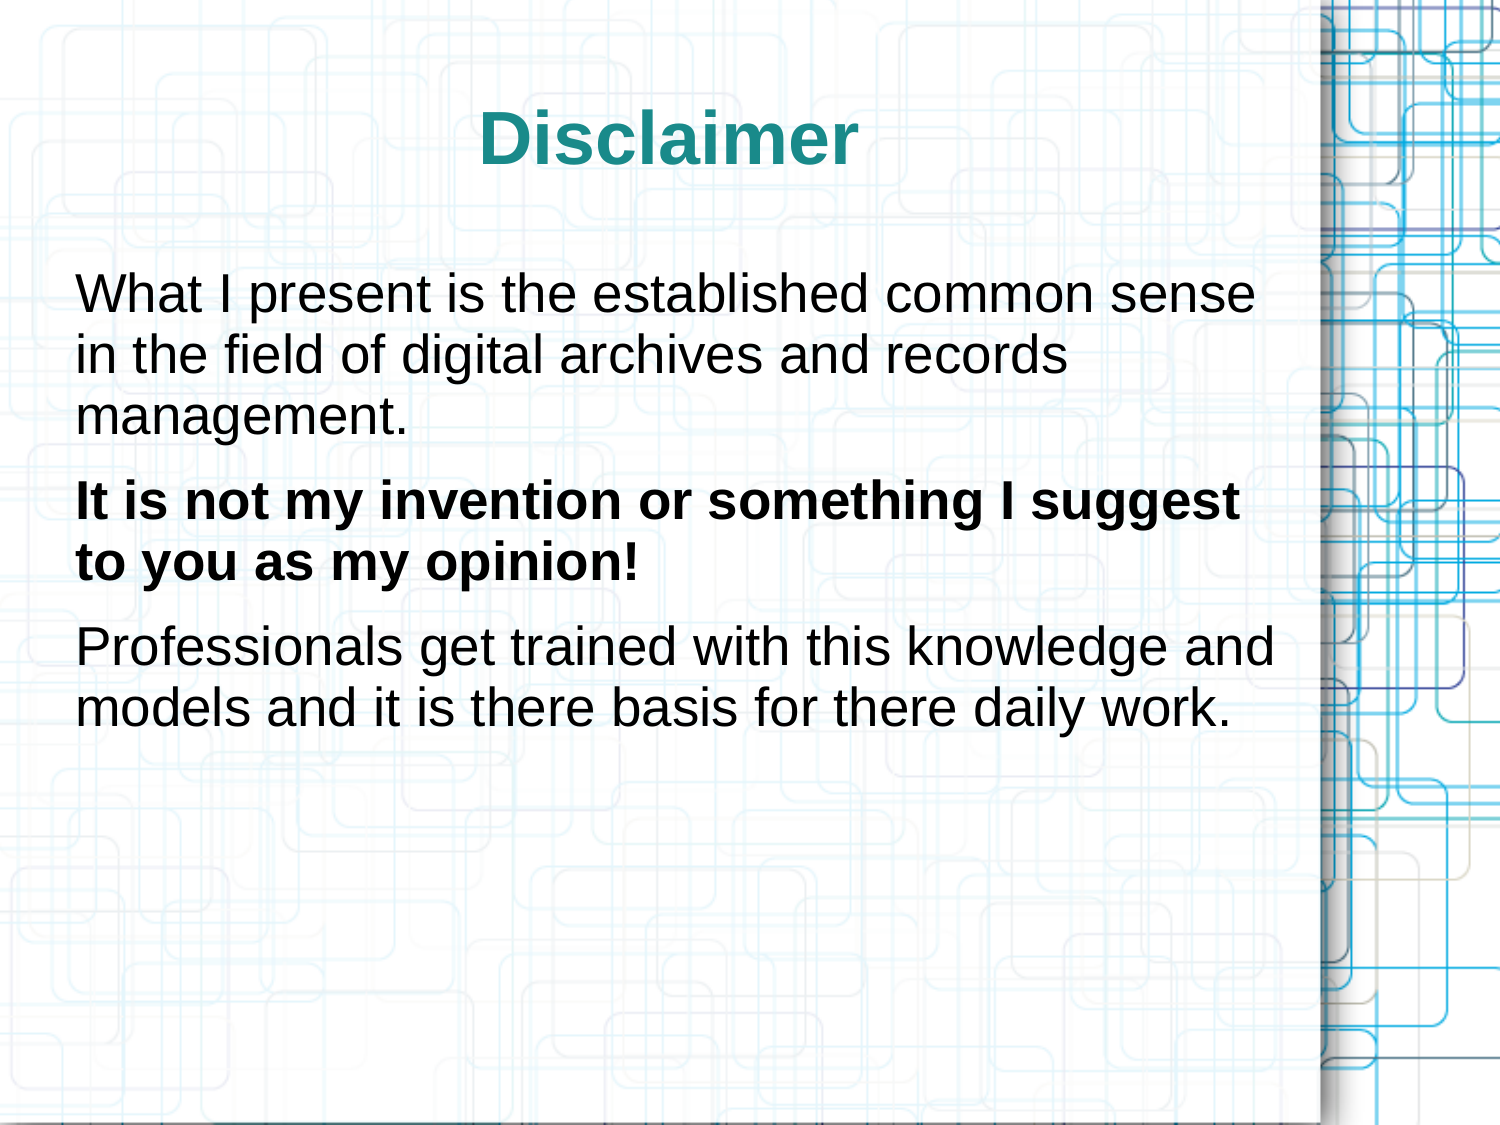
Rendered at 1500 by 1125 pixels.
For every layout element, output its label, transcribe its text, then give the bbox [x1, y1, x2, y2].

title Disclaimer [53, 44, 1286, 233]
picture [0, 0, 1500, 1125]
list What I present is the established common sense in the field of digital archives and records management. It is not my invention or something I suggest to you as my opinion! Professionals get trained with this knowledge and models and it is there basis for there daily work. [75, 263, 1286, 1006]
